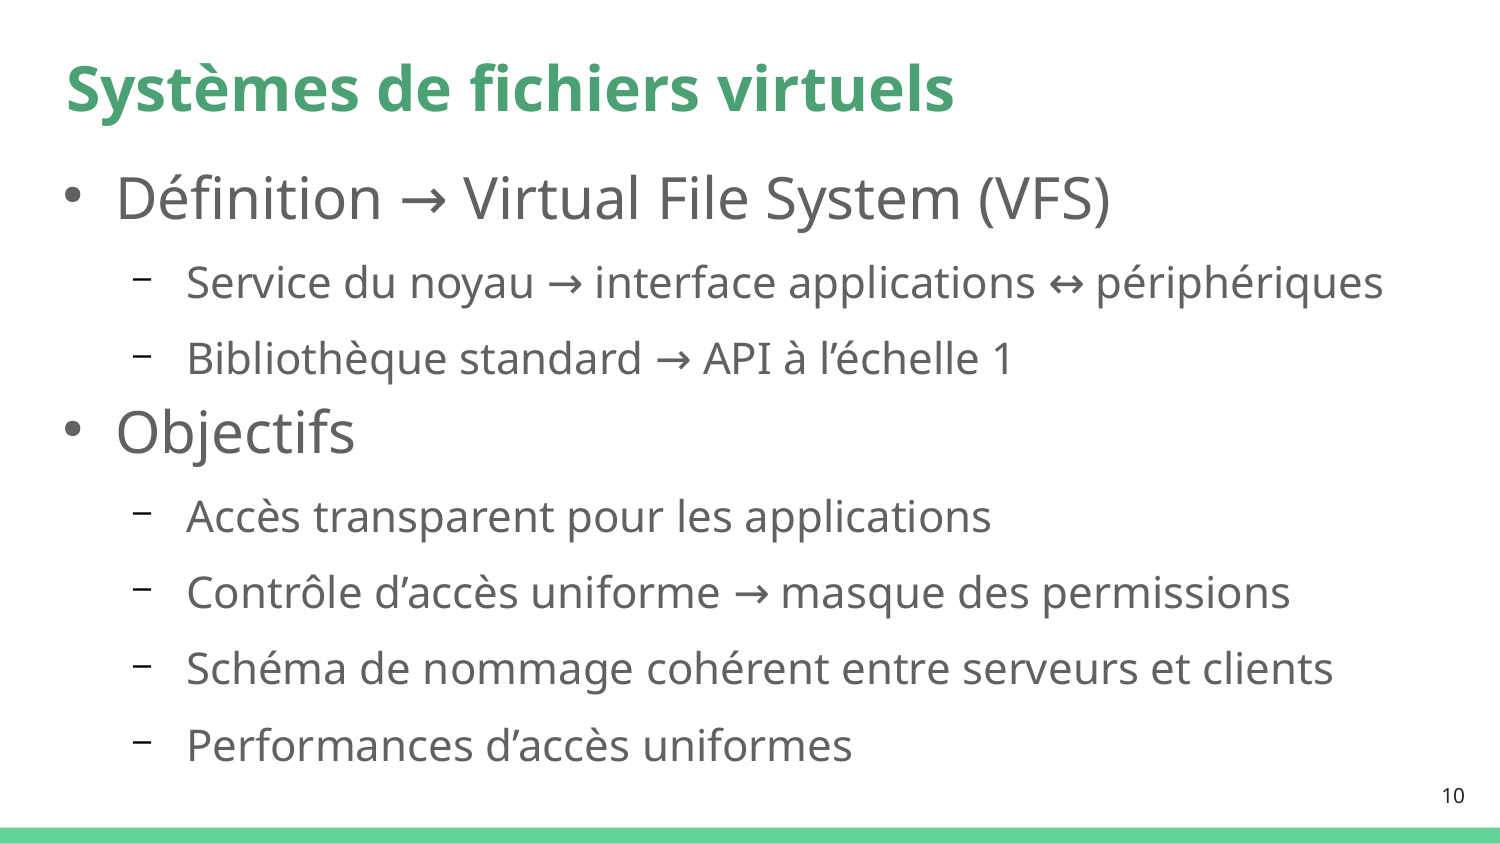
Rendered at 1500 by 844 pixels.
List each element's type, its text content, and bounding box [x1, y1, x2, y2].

title Systèmes de fichiers virtuels [51, 23, 1449, 117]
list Définition → Virtual File System (VFS) Service du noyau → interface applications ↔ périphériques Bibliothèque standard → API à l’échelle 1 Objectifs Accès transparent pour les applications Contrôle d’accès uniforme → masque des permissions Schéma de nommage cohérent entre serveurs et clients Performances d’accès uniformes [29, 135, 1430, 785]
slide_number <numéro> [1389, 764, 1480, 830]
